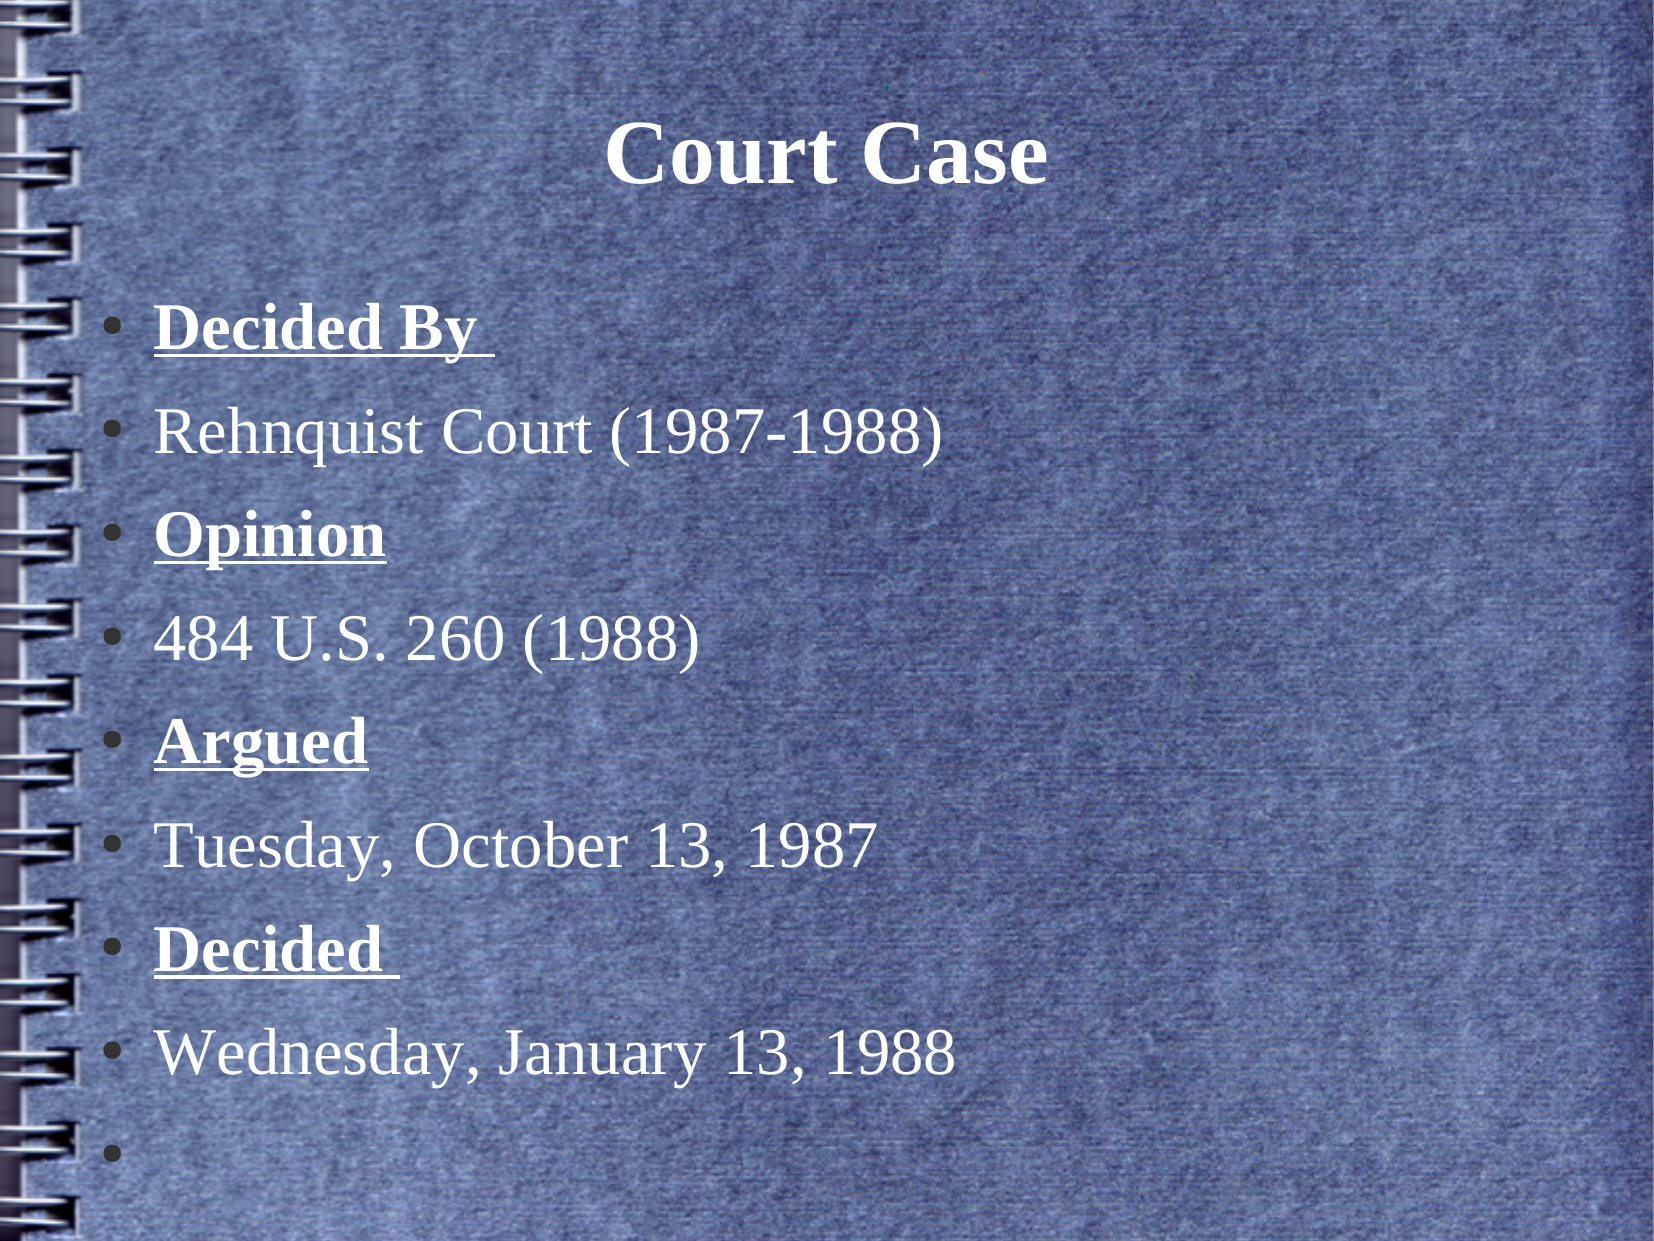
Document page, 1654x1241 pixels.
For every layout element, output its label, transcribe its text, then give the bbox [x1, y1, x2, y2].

title Court Case [82, 49, 1571, 257]
list Decided By Rehnquist Court (1987-1988) Opinion 484 U.S. 260 (1988) Argued Tuesday, October 13, 1987 Decided Wednesday, January 13, 1988 [82, 290, 1571, 1193]
picture [0, 0, 1654, 1241]
